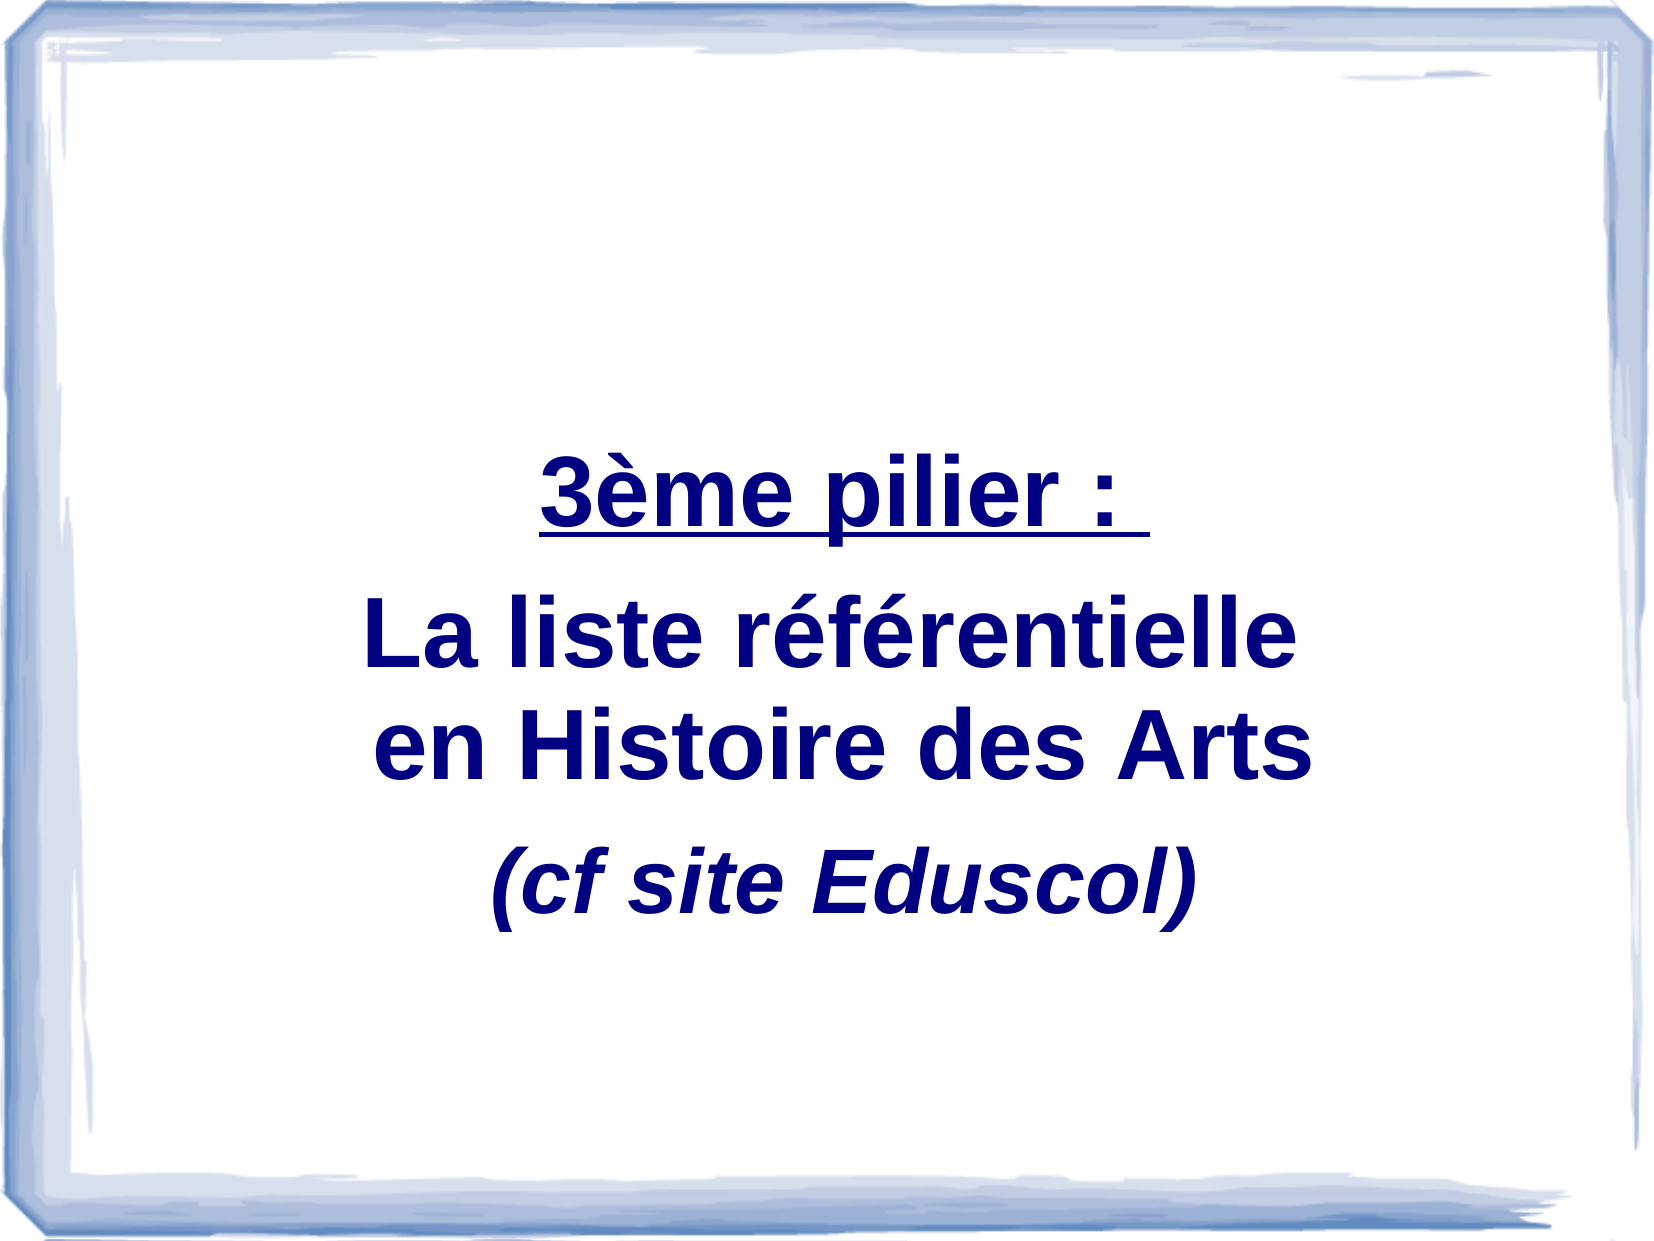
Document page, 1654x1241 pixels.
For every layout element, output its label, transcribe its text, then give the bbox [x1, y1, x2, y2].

picture [0, 0, 1654, 1241]
list 3ème pilier : La liste référentielle en Histoire des Arts (cf site Eduscol) [118, 153, 1571, 1144]
